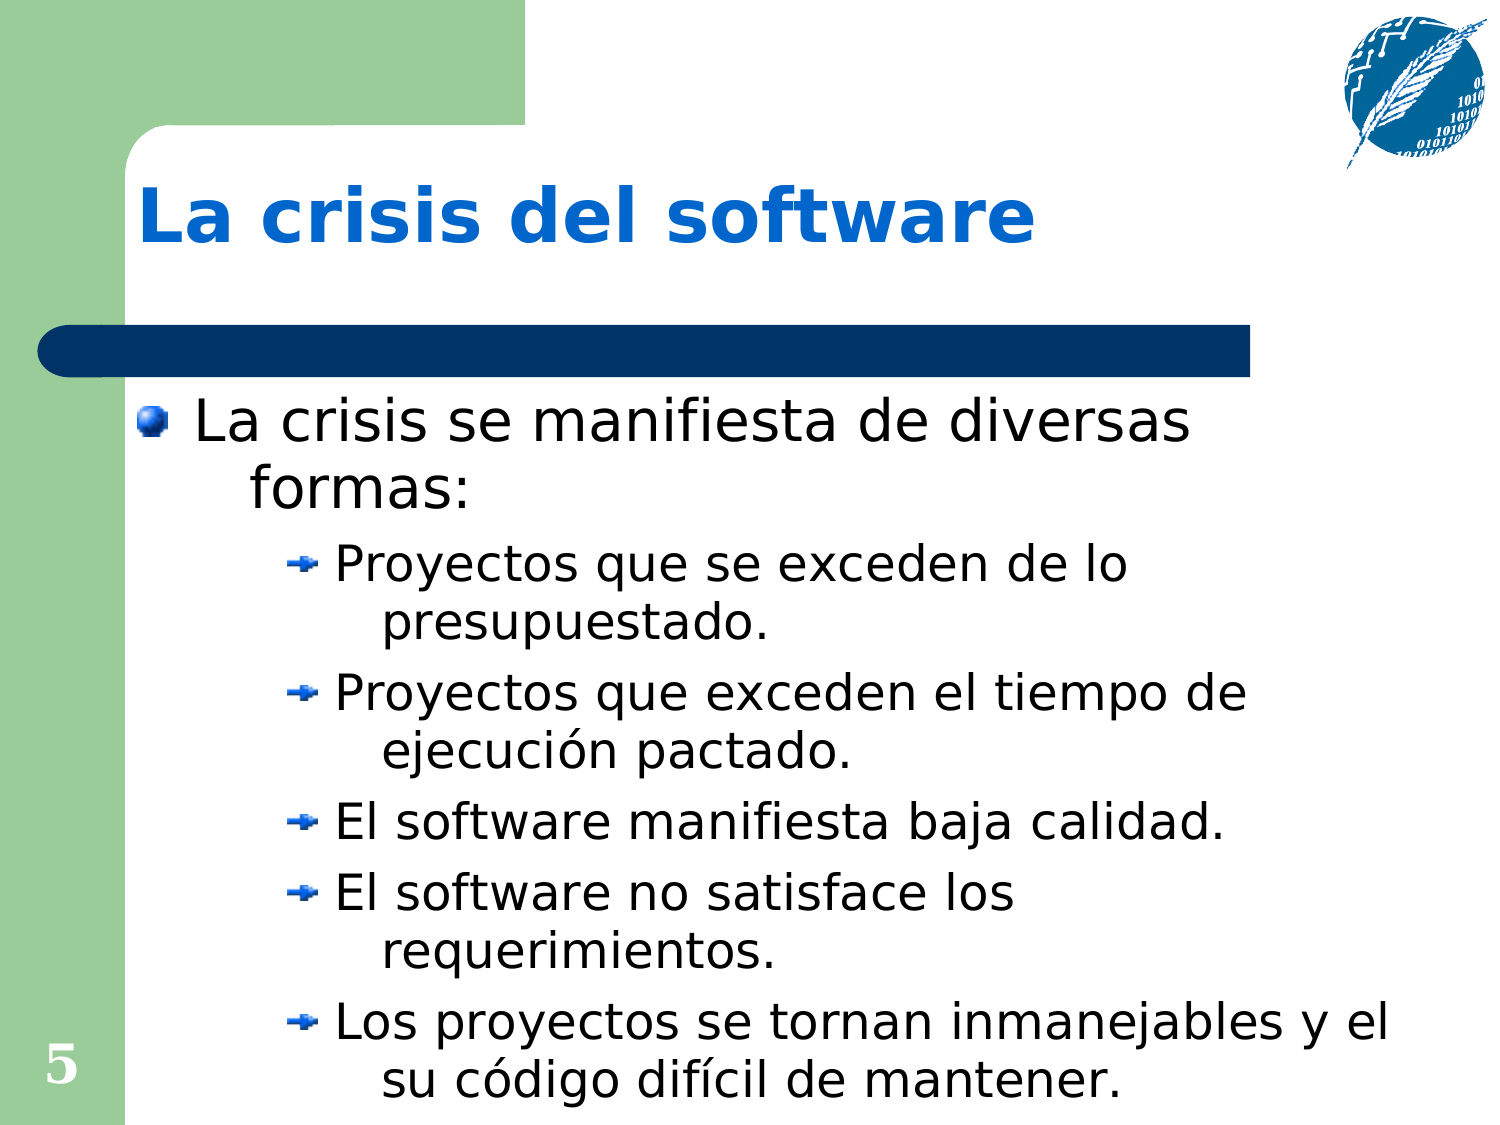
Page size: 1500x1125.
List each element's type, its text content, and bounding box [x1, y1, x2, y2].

picture [1341, 15, 1487, 172]
picture [1436, 127, 1450, 136]
picture [1433, 139, 1440, 147]
title La crisis del software [136, 136, 1413, 301]
picture [1416, 140, 1425, 149]
list La crisis se manifiesta de diversas formas: Proyectos que se exceden de lo presupuestado. Proyectos que exceden el tiempo de ejecución pactado. El software manifiesta baja calidad. El software no satisface los requerimientos. Los proyectos se tornan inmanejables y el su código difícil de mantener. [137, 387, 1400, 1052]
picture [1427, 138, 1431, 148]
